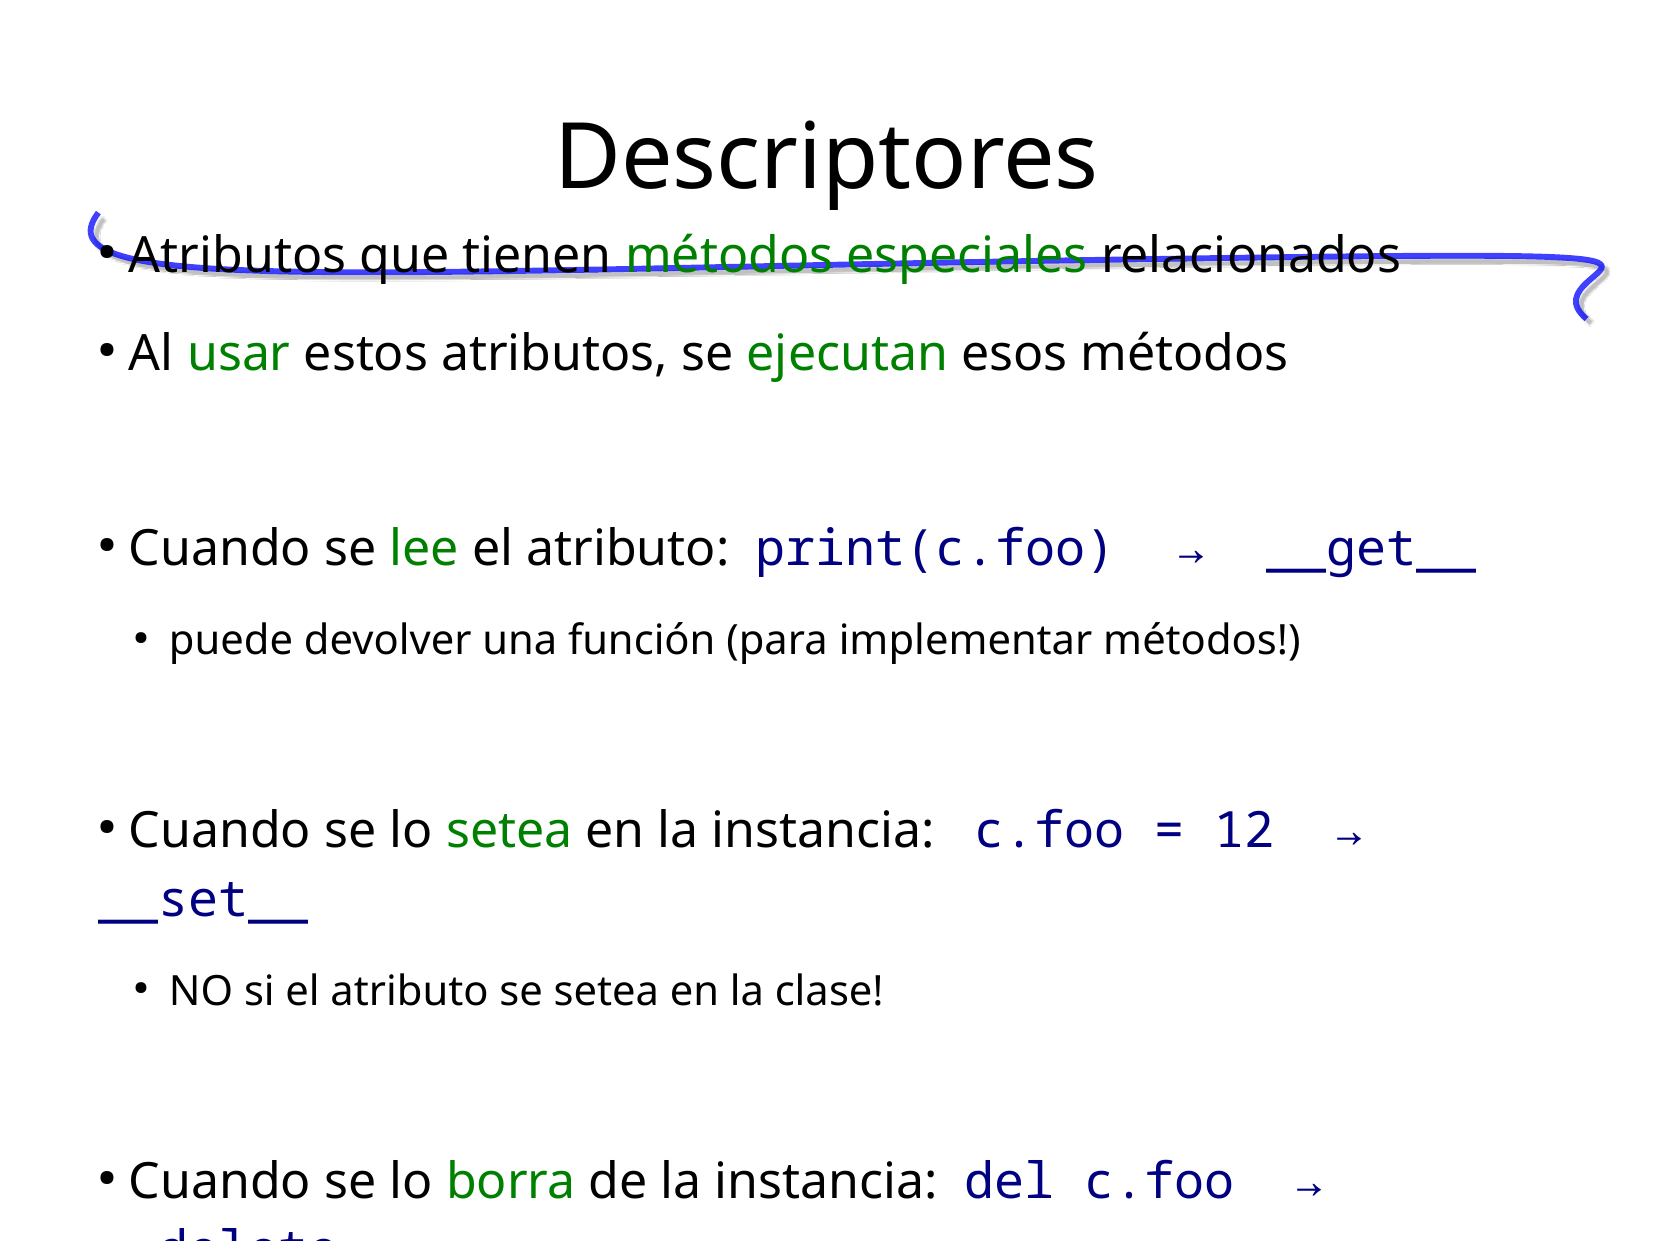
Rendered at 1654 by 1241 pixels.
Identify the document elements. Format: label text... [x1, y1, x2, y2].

subtitle Atributos que tienen métodos especiales relacionados Al usar estos atributos, se ejecutan esos métodos Cuando se lee el atributo: print(c.foo) → __get__ puede devolver una función (para implementar métodos!) Cuando se lo setea en la instancia: c.foo = 12 → __set__ NO si el atributo se setea en la clase! Cuando se lo borra de la instancia: del c.foo → __delete__ [98, 295, 1619, 1206]
title Descriptores [82, 49, 1571, 257]
